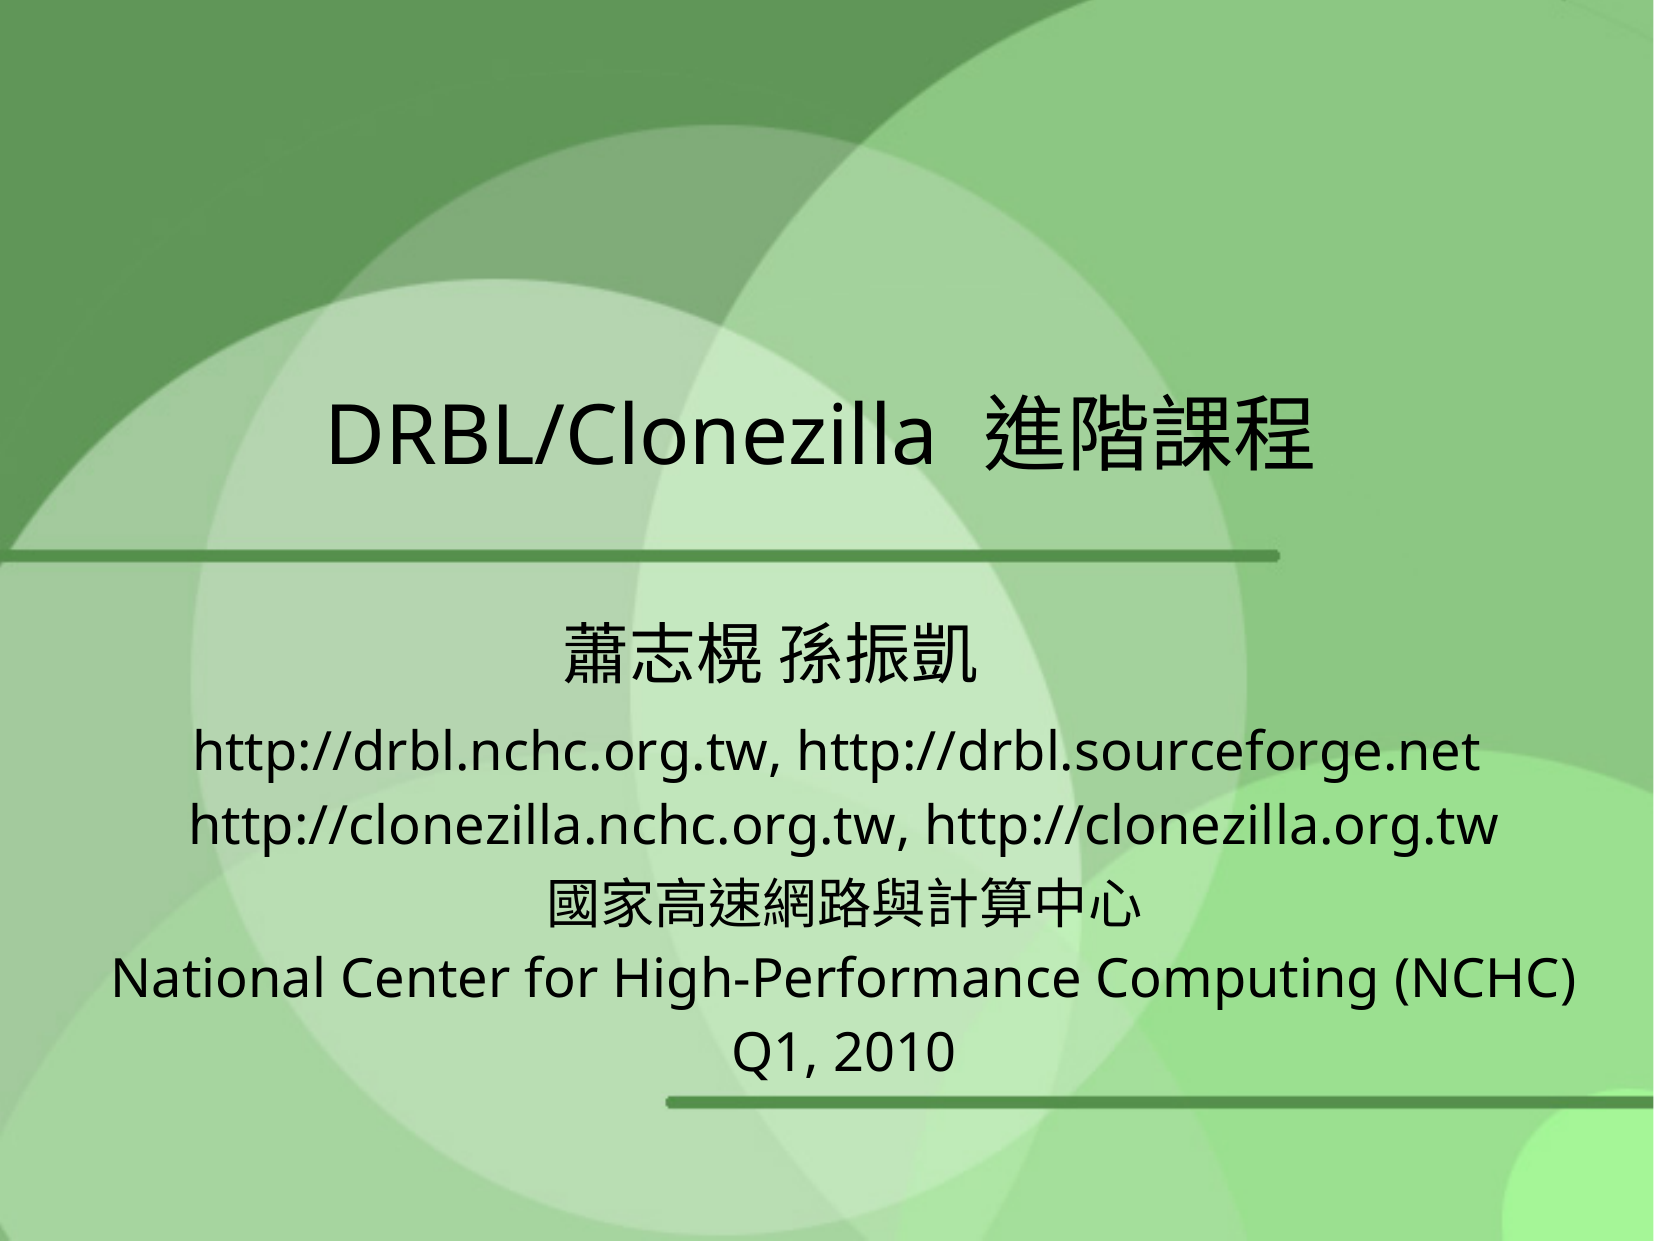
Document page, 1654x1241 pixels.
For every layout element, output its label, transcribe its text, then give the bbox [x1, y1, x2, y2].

title DRBL/Clonezilla 進階課程 [236, 324, 1371, 532]
text_box http://drbl.nchc.org.tw, http://drbl.sourceforge.net http://clonezilla.nchc.org.tw, http://clonezilla.org.tw 國家高速網路與計算中心 National Center for High-Performance Computing (NCHC) Q1, 2010 [59, 750, 1595, 1051]
picture [0, 0, 1654, 1241]
subtitle 蕭志榥 孫振凱 [295, 590, 1211, 709]
